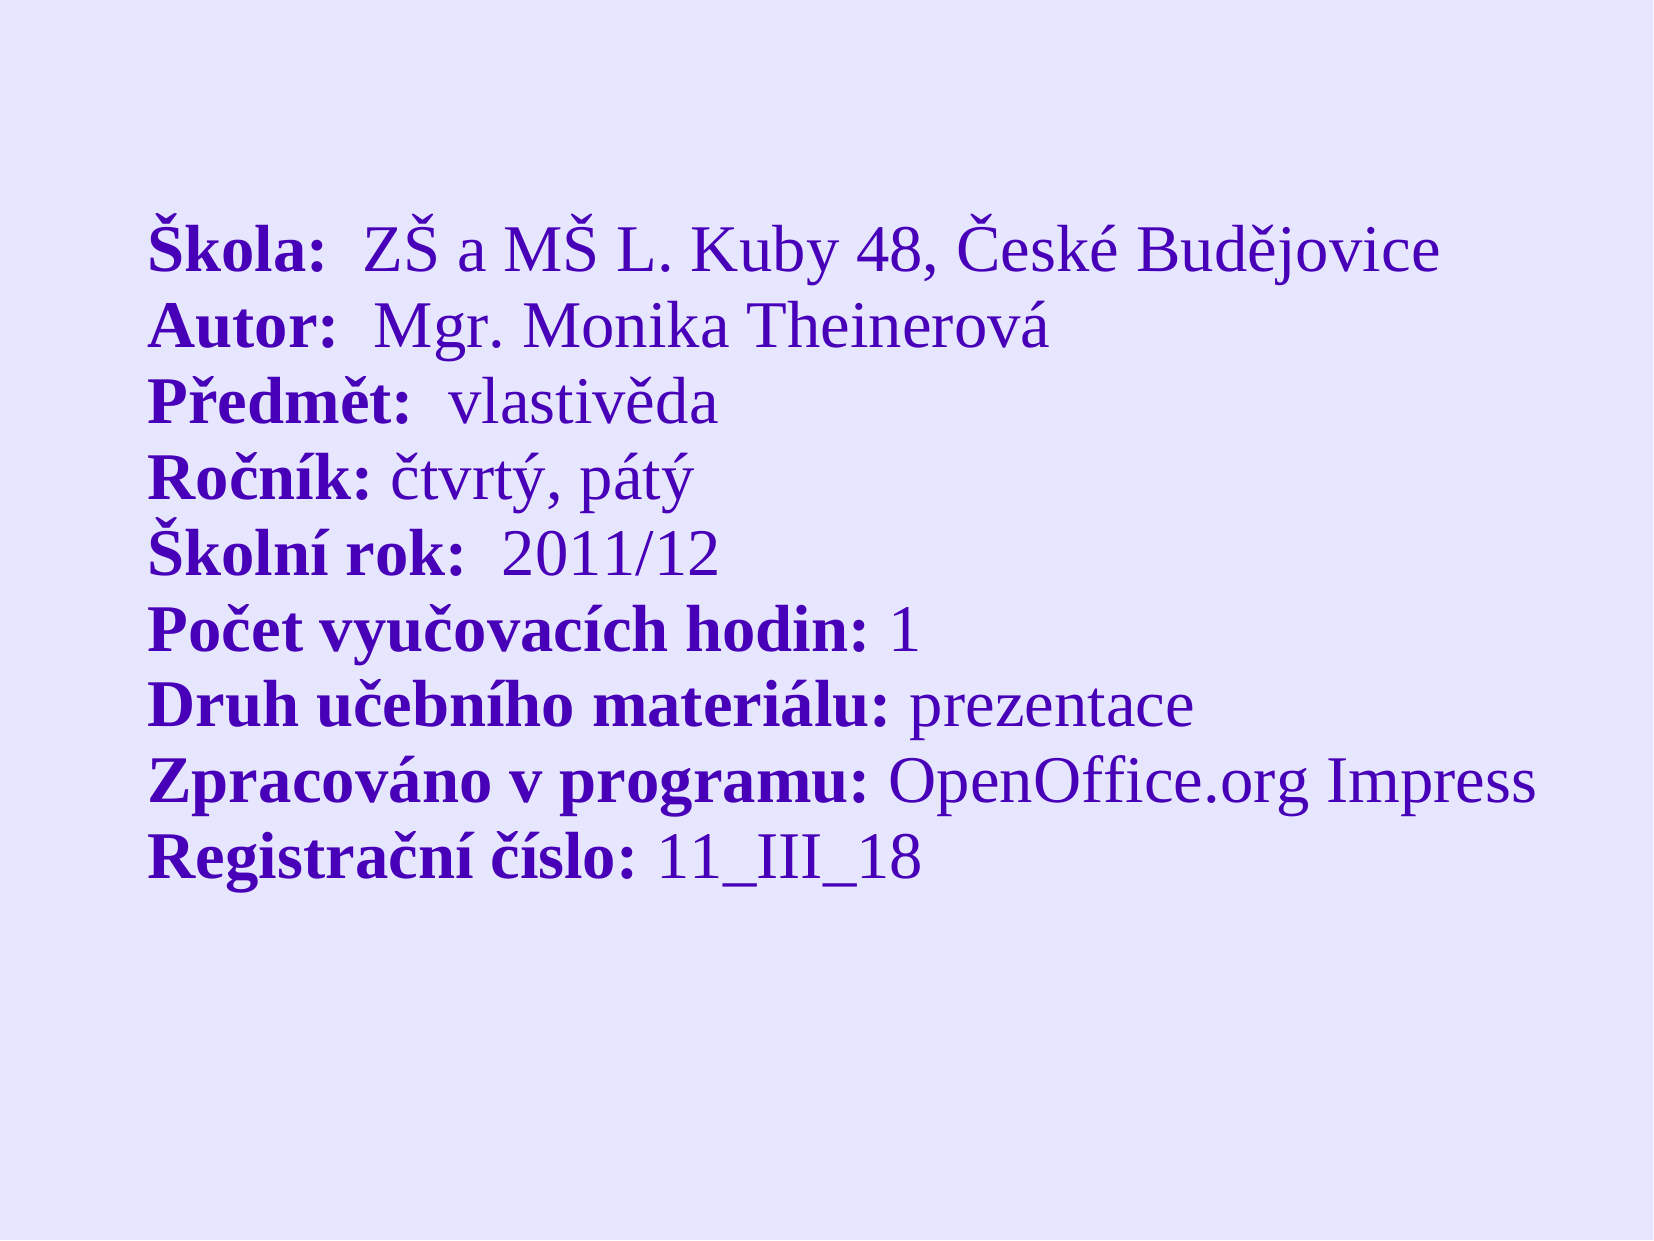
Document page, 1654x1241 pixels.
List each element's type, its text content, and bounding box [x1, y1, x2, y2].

text_box Škola: ZŠ a MŠ L. Kuby 48, České Budějovice Autor: Mgr. Monika Theinerová Předmět: vlastivěda Ročník: čtvrtý, pátý Školní rok: 2011/12 Počet vyučovacích hodin: 1 Druh učebního materiálu: prezentace Zpracováno v programu: OpenOffice.org Impress Registrační číslo: 11_III_18 [147, 0, 1624, 1104]
